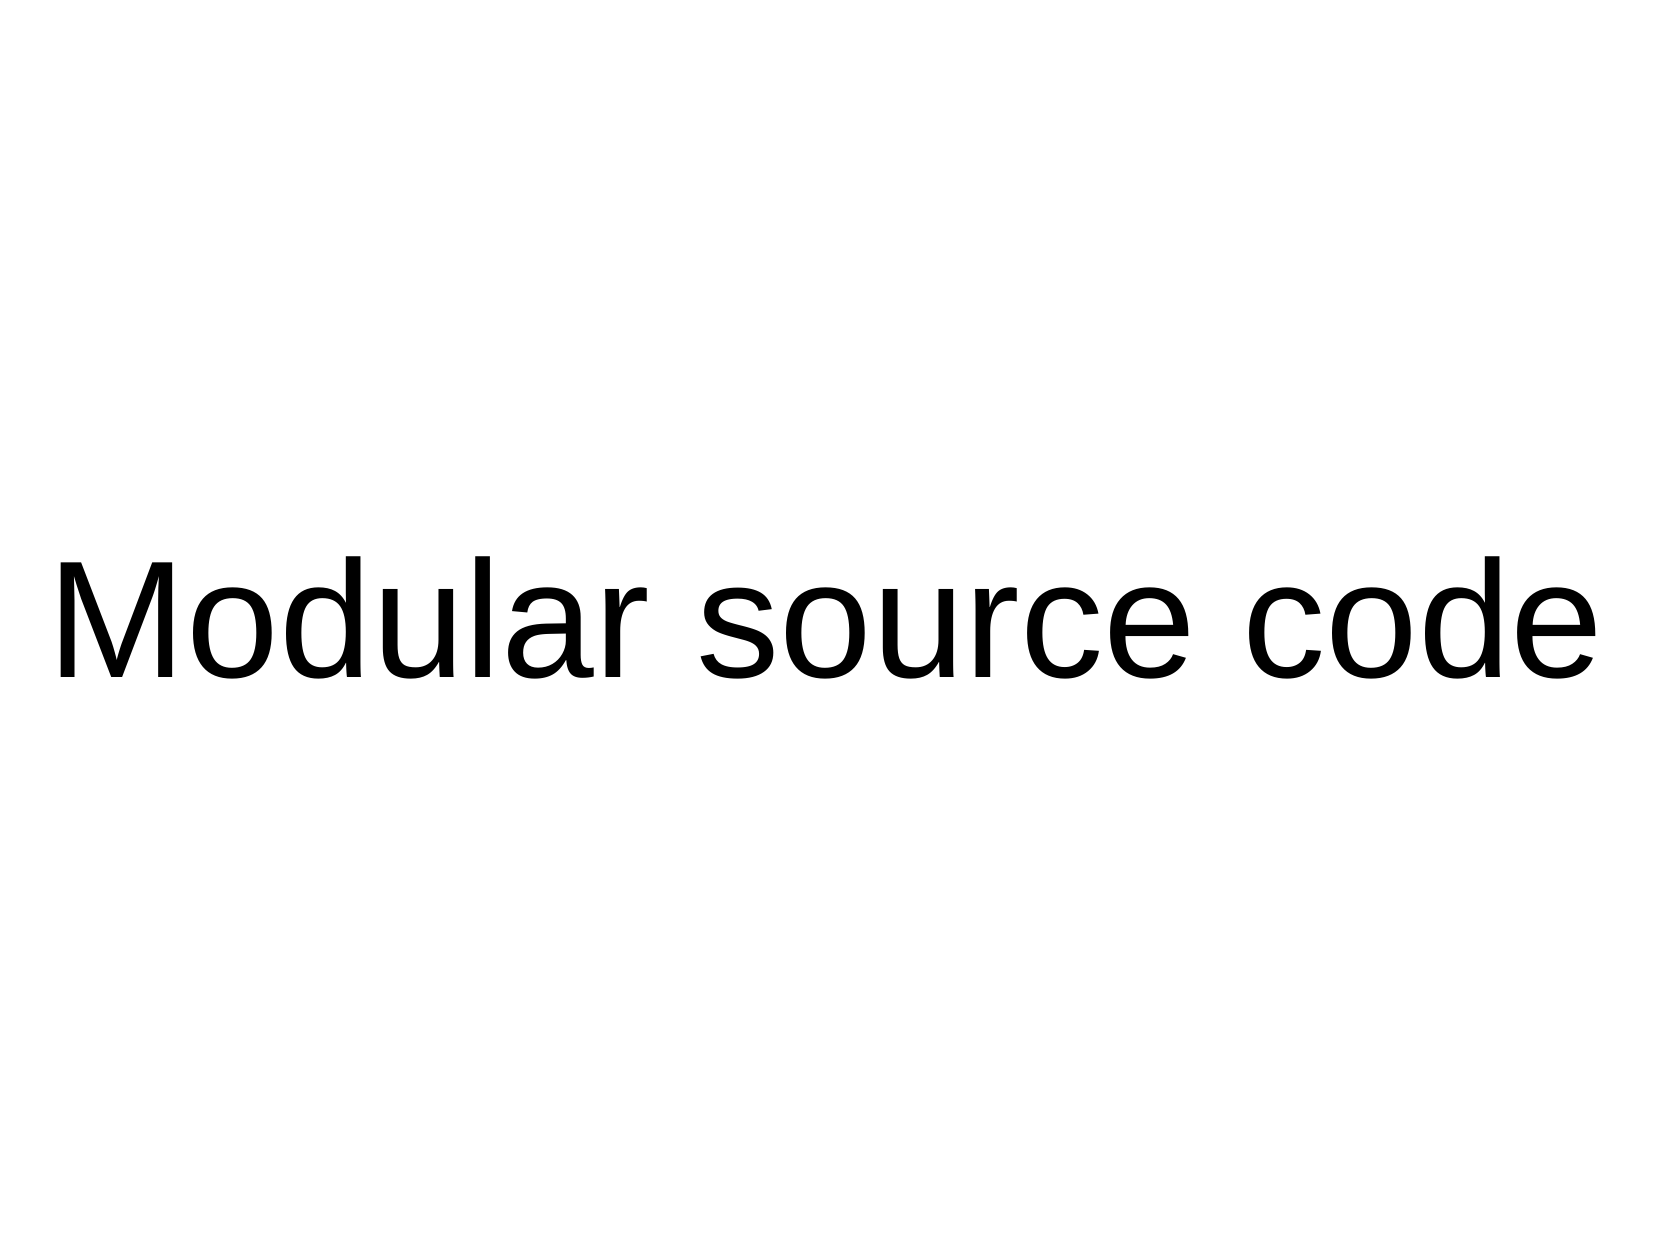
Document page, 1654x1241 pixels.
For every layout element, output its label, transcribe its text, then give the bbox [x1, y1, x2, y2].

title Modular source code [0, 516, 1654, 724]
